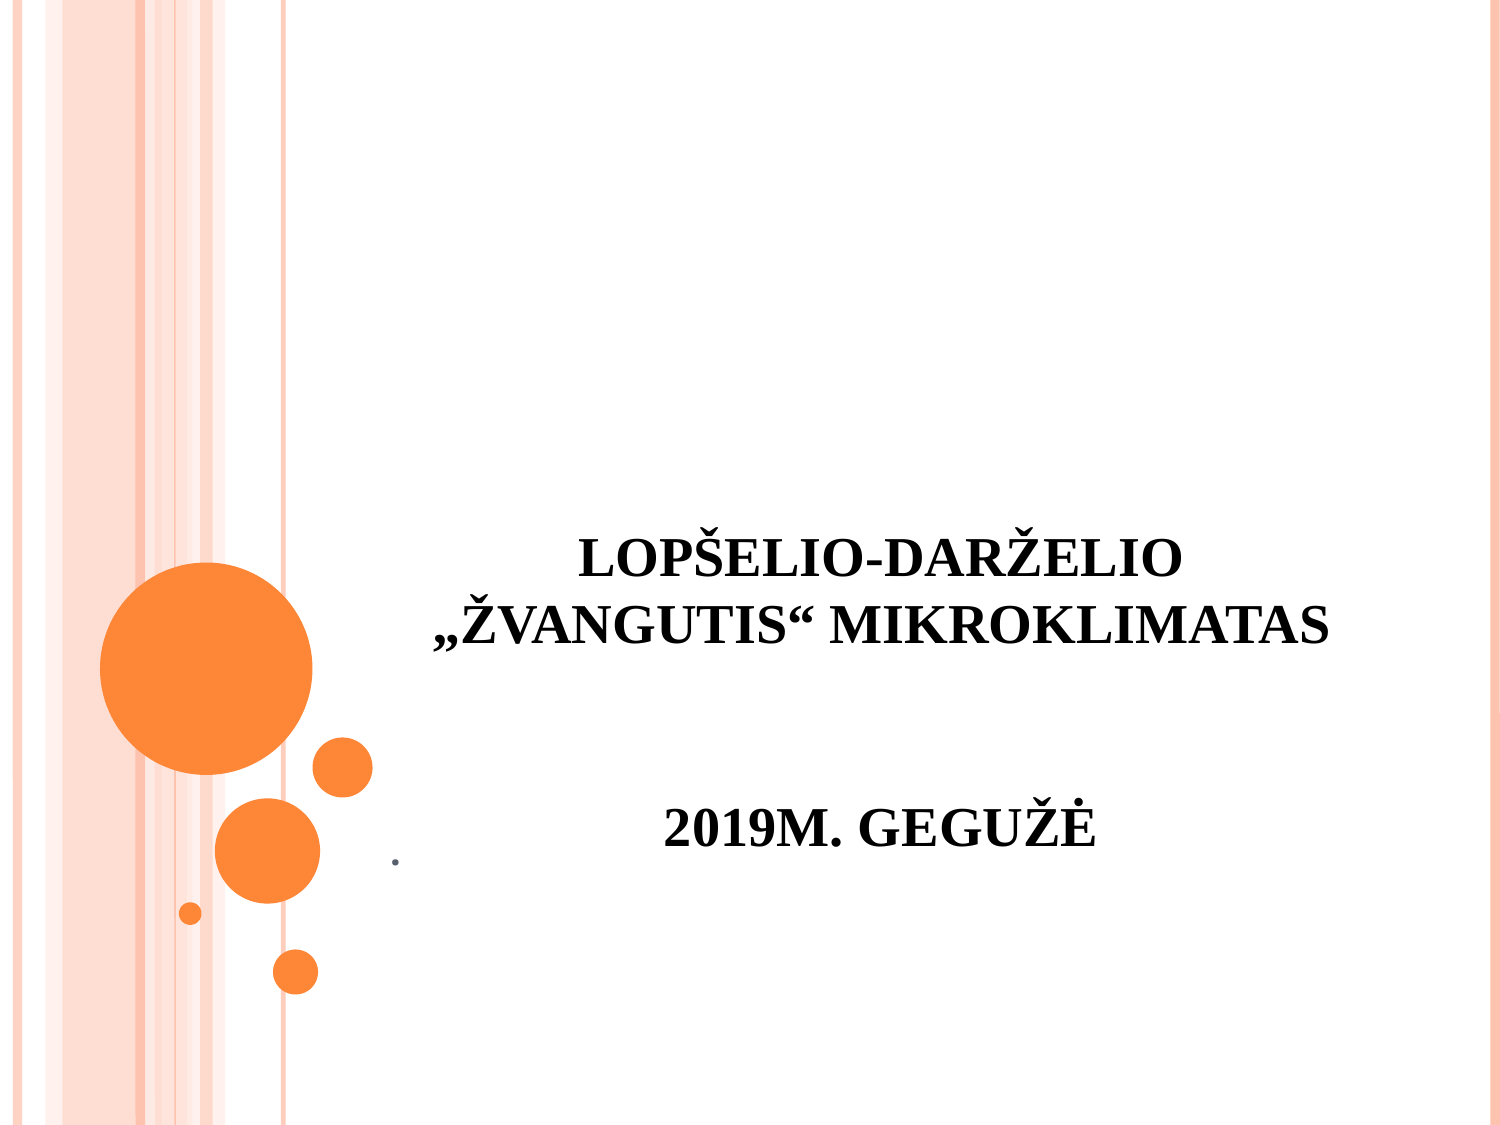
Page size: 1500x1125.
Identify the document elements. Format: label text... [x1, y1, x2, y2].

title LOPŠELIO-DARŽELIO „ŽVANGUTIS“ MIKROKLIMATAS 2019m. gegužė [375, 512, 1388, 820]
subtitle . [375, 820, 1388, 1046]
